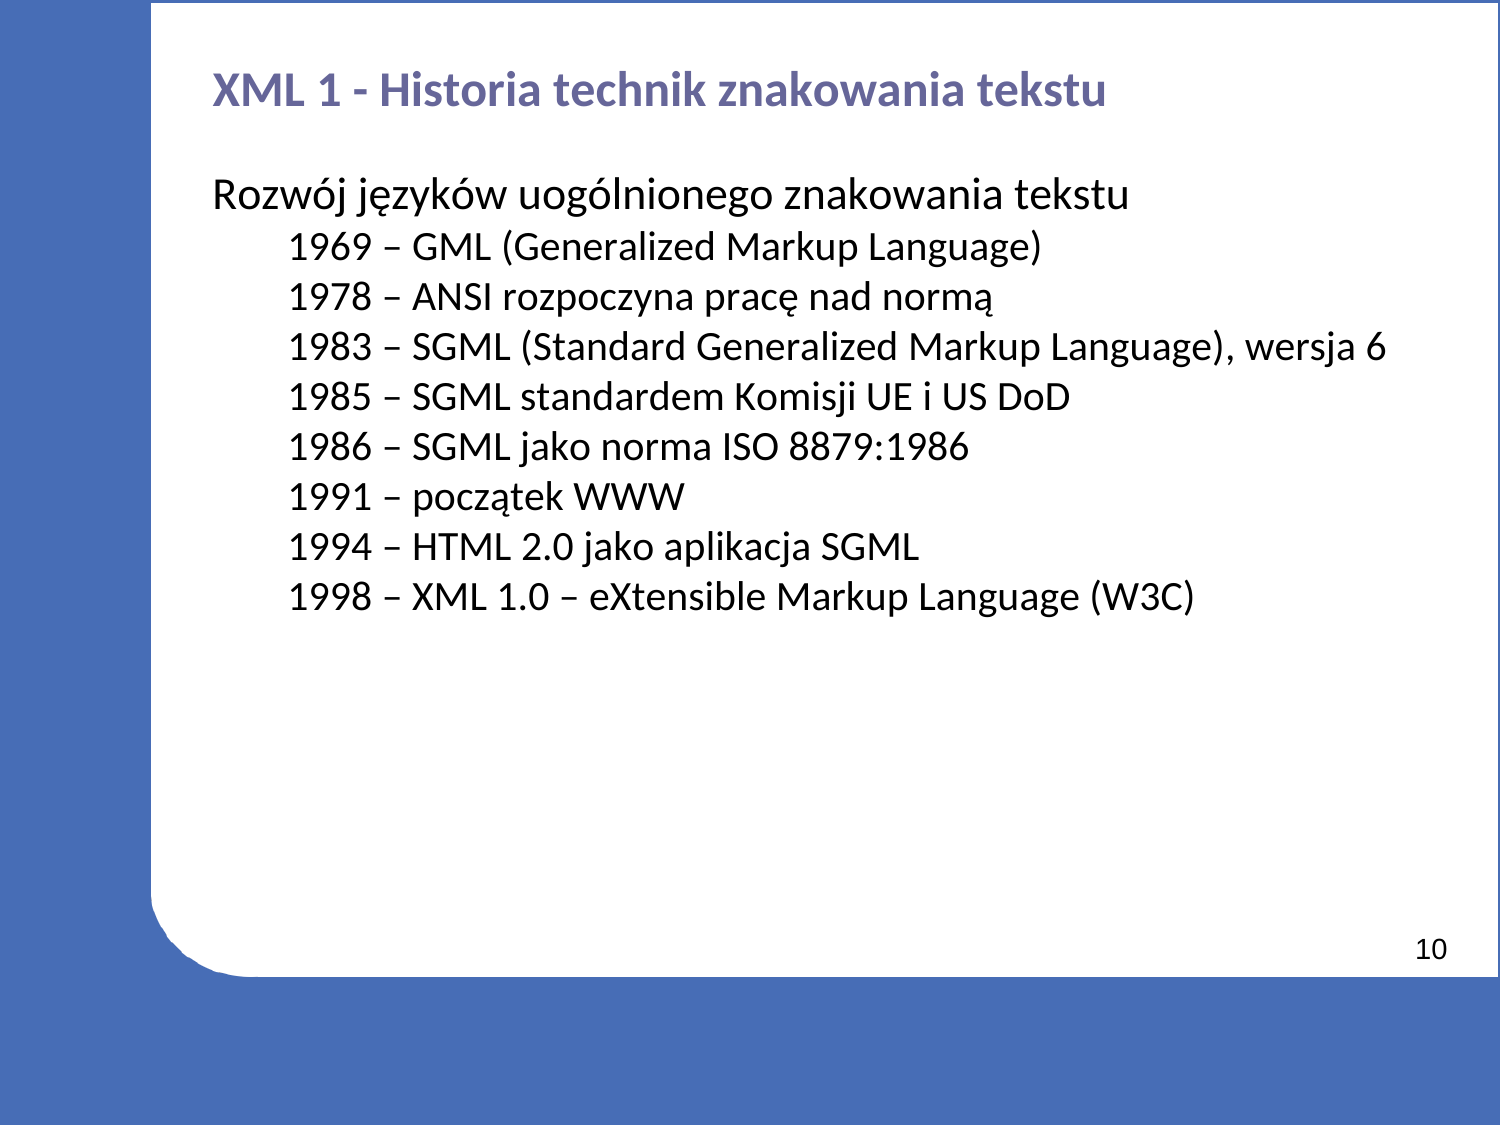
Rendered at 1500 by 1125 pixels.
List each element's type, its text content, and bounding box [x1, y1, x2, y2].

picture [0, 0, 1500, 1125]
list Rozwój języków uogólnionego znakowania tekstu 1969 – GML (Generalized Markup Language) 1978 – ANSI rozpoczyna pracę nad normą 1983 – SGML (Standard Generalized Markup Language), wersja 6 1985 – SGML standardem Komisji UE i US DoD 1986 – SGML jako norma ISO 8879:1986 1991 – początek WWW 1994 – HTML 2.0 jako aplikacja SGML 1998 – XML 1.0 – eXtensible Markup Language (W3C) [212, 174, 1448, 911]
title XML 1 - Historia technik znakowania tekstu [212, 24, 1447, 164]
